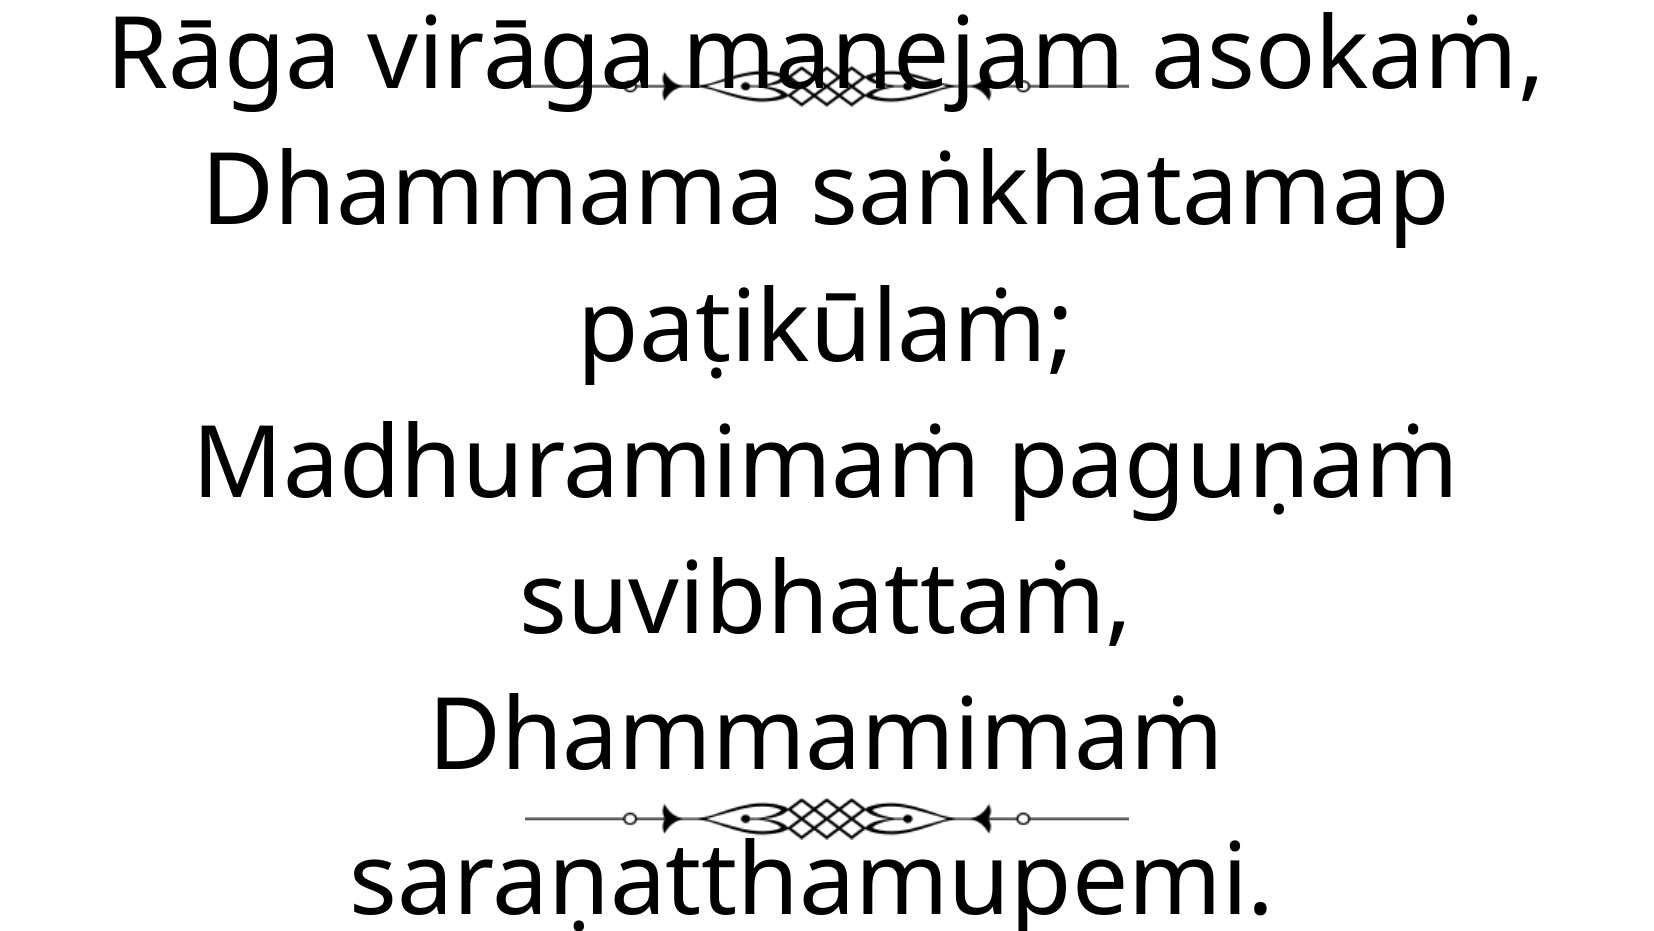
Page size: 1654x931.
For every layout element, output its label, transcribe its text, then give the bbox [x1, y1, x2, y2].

picture [525, 66, 1129, 107]
picture [525, 798, 1129, 840]
subtitle Rāga virāga manejam asokaṁ, Dhammama saṅkhatamap paṭikūlaṁ; Madhuramimaṁ paguṇaṁ suvibhattaṁ, Dhammamimaṁ saraṇatthamupemi. [2, 125, 1650, 803]
